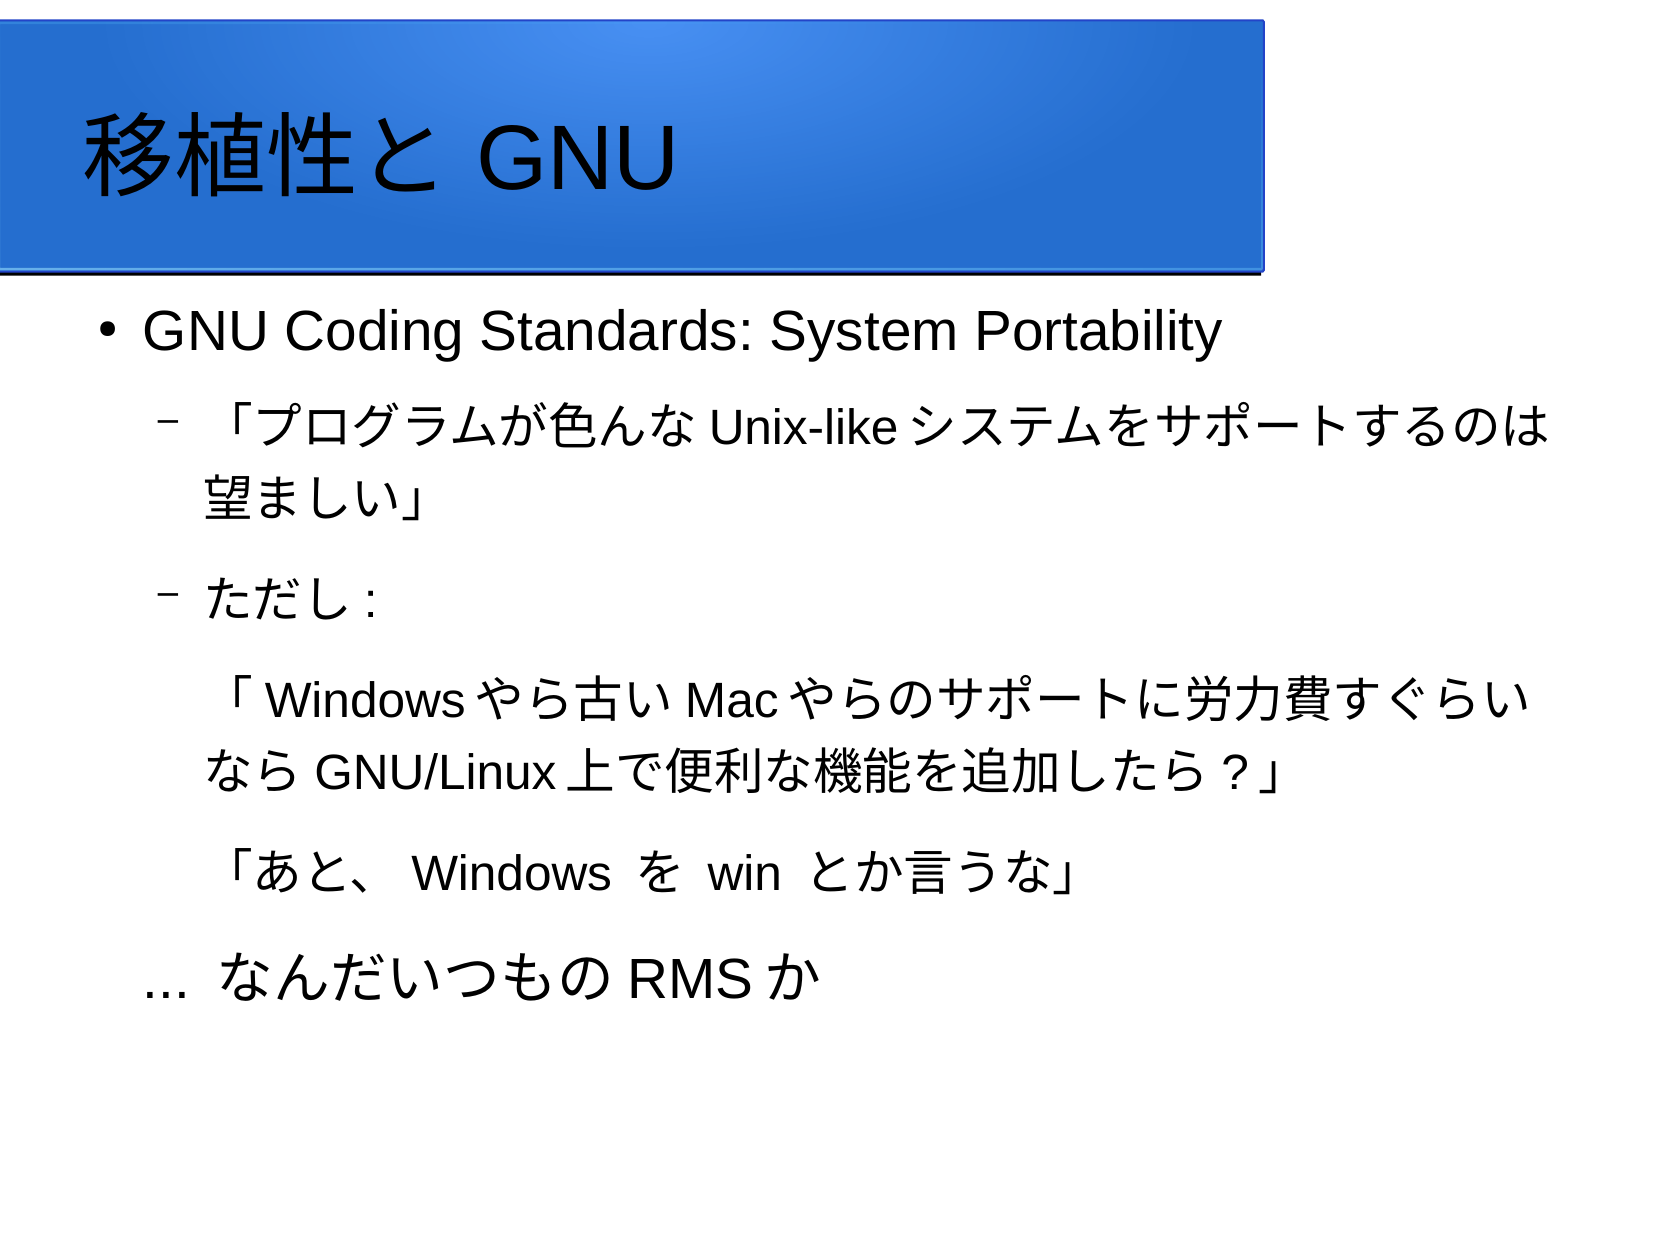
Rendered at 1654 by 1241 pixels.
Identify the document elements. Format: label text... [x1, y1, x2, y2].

list GNU Coding Standards: System Portability 「プログラムが色んなUnix-likeシステムをサポートするのは望ましい」 ただし: 「Windowsやら古いMacやらのサポートに労力費すぐらいならGNU/Linux上で便利な機能を追加したら?」 「あと、Windows を win とか言うな」 ... なんだいつものRMSか [82, 299, 1571, 1019]
title 移植性とGNU [82, 47, 1235, 252]
